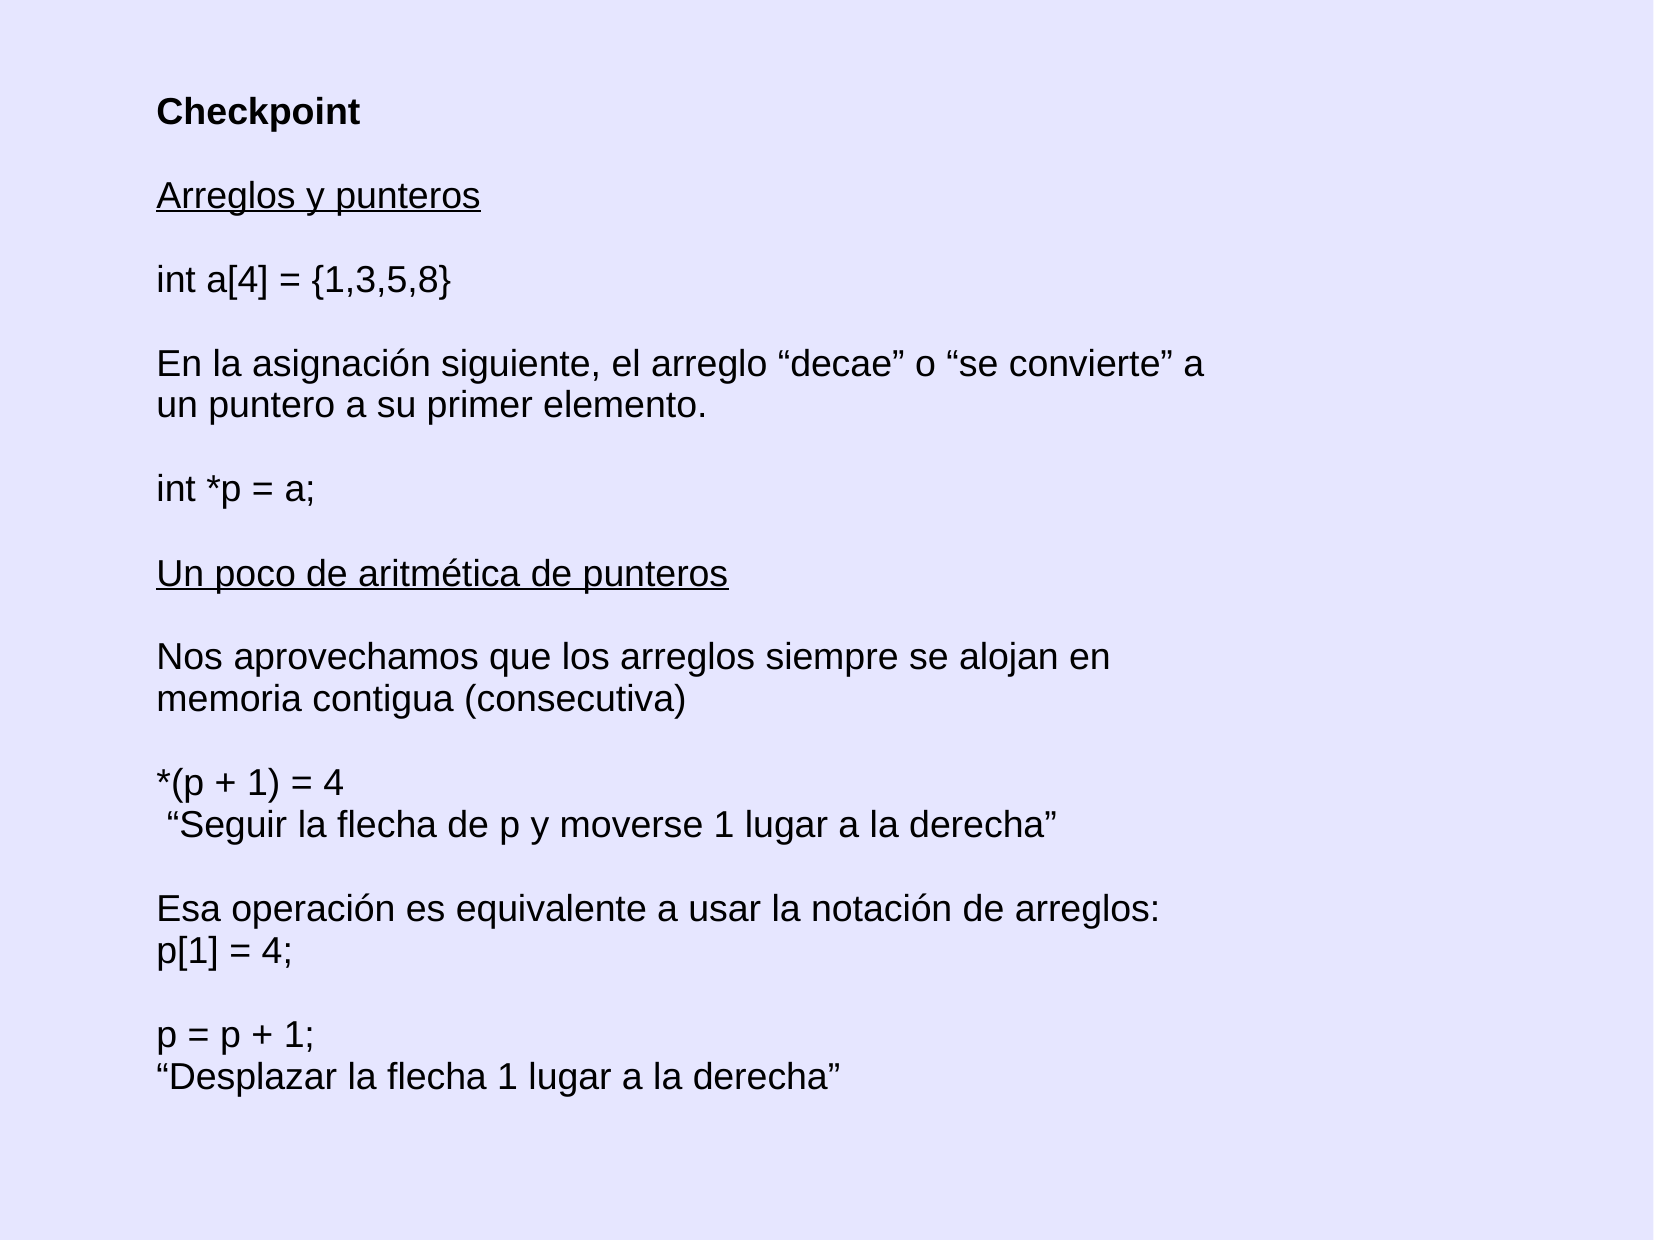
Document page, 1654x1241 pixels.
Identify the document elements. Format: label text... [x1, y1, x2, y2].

text_box Checkpoint Arreglos y punteros int a[4] = {1,3,5,8} En la asignación siguiente, el arreglo “decae” o “se convierte” a un puntero a su primer elemento. int *p = a; Un poco de aritmética de punteros Nos aprovechamos que los arreglos siempre se alojan en memoria contigua (consecutiva) *(p + 1) = 4 “Seguir la flecha de p y moverse 1 lugar a la derecha” Esa operación es equivalente a usar la notación de arreglos: p[1] = 4; p = p + 1; “Desplazar la flecha 1 lugar a la derecha” [141, 82, 1264, 1241]
